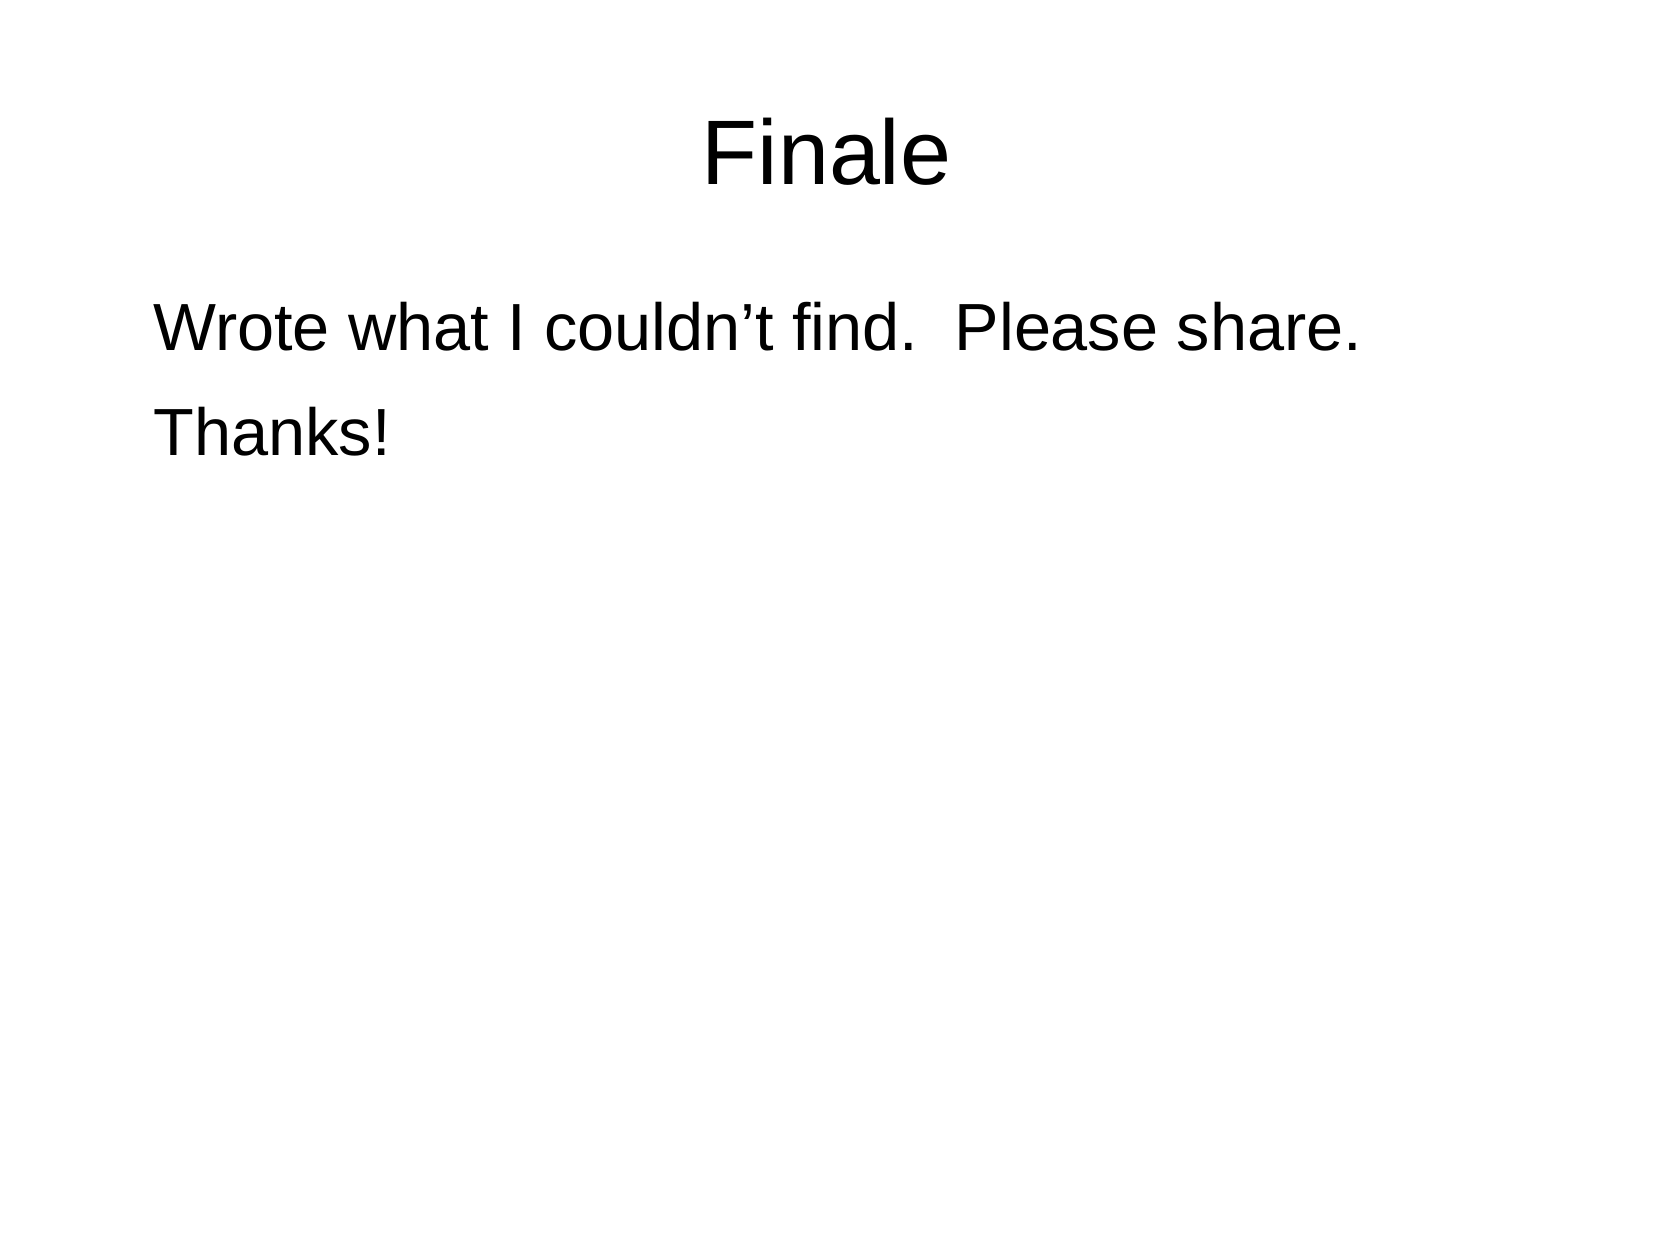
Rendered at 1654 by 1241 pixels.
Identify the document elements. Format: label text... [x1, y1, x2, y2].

title Finale [82, 49, 1571, 257]
list Wrote what I couldn’t find. Please share. Thanks! [82, 290, 1571, 1010]
